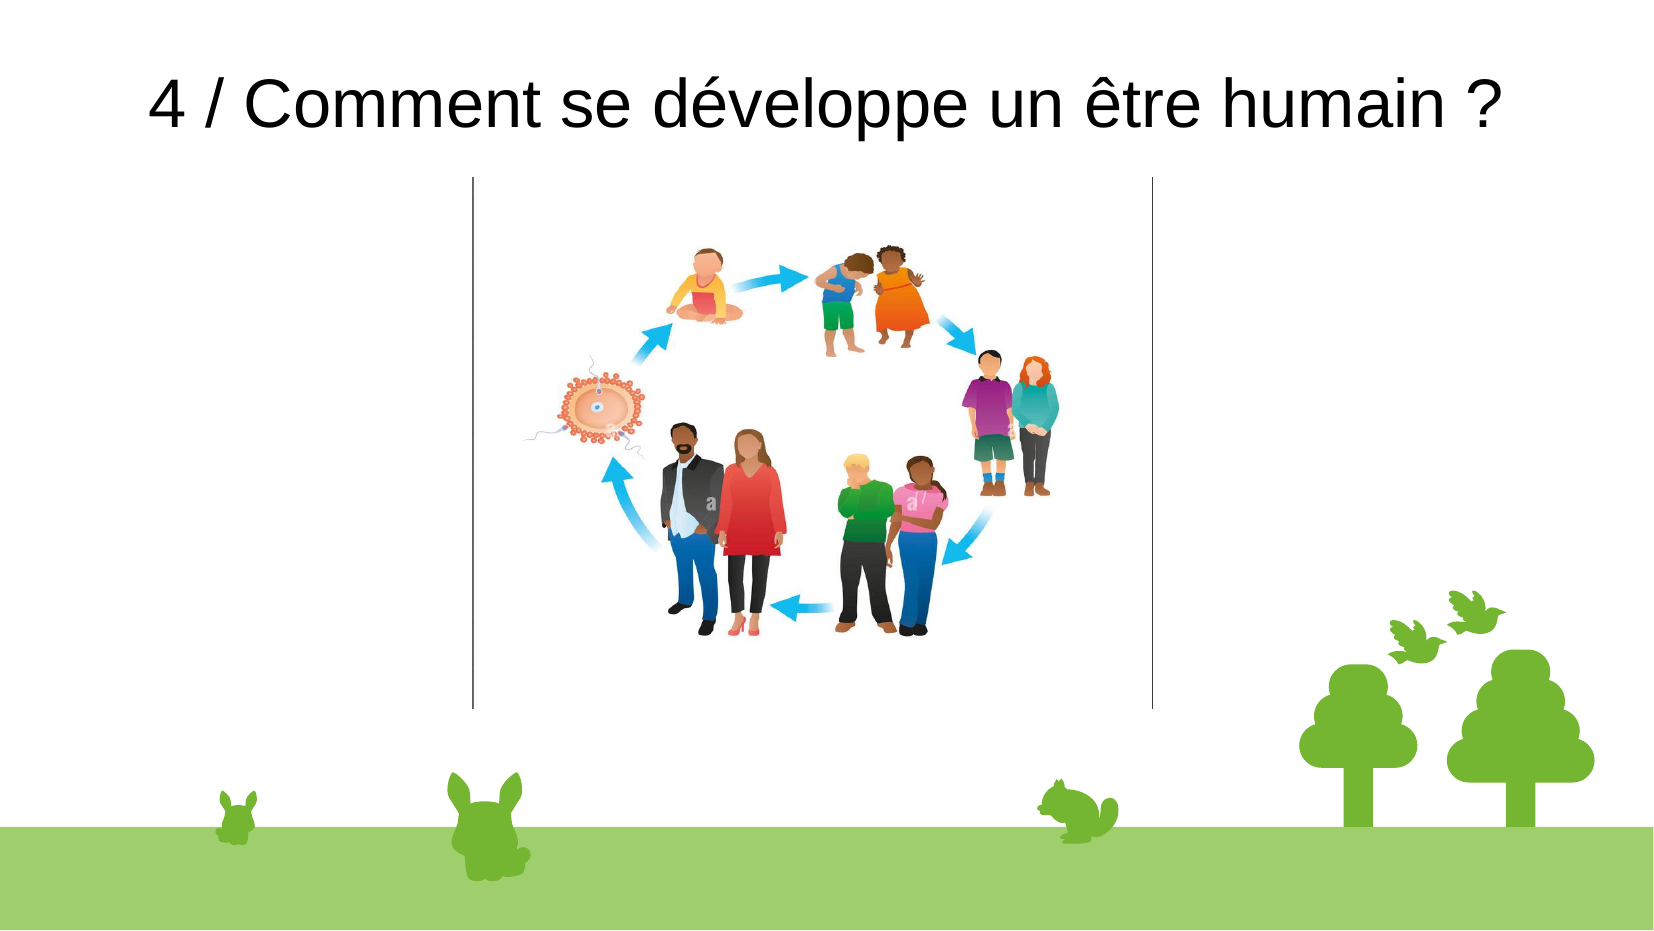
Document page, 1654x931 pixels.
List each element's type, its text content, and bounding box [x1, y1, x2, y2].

picture [472, 177, 1153, 709]
title 4 / Comment se développe un être humain ? [88, 29, 1565, 178]
